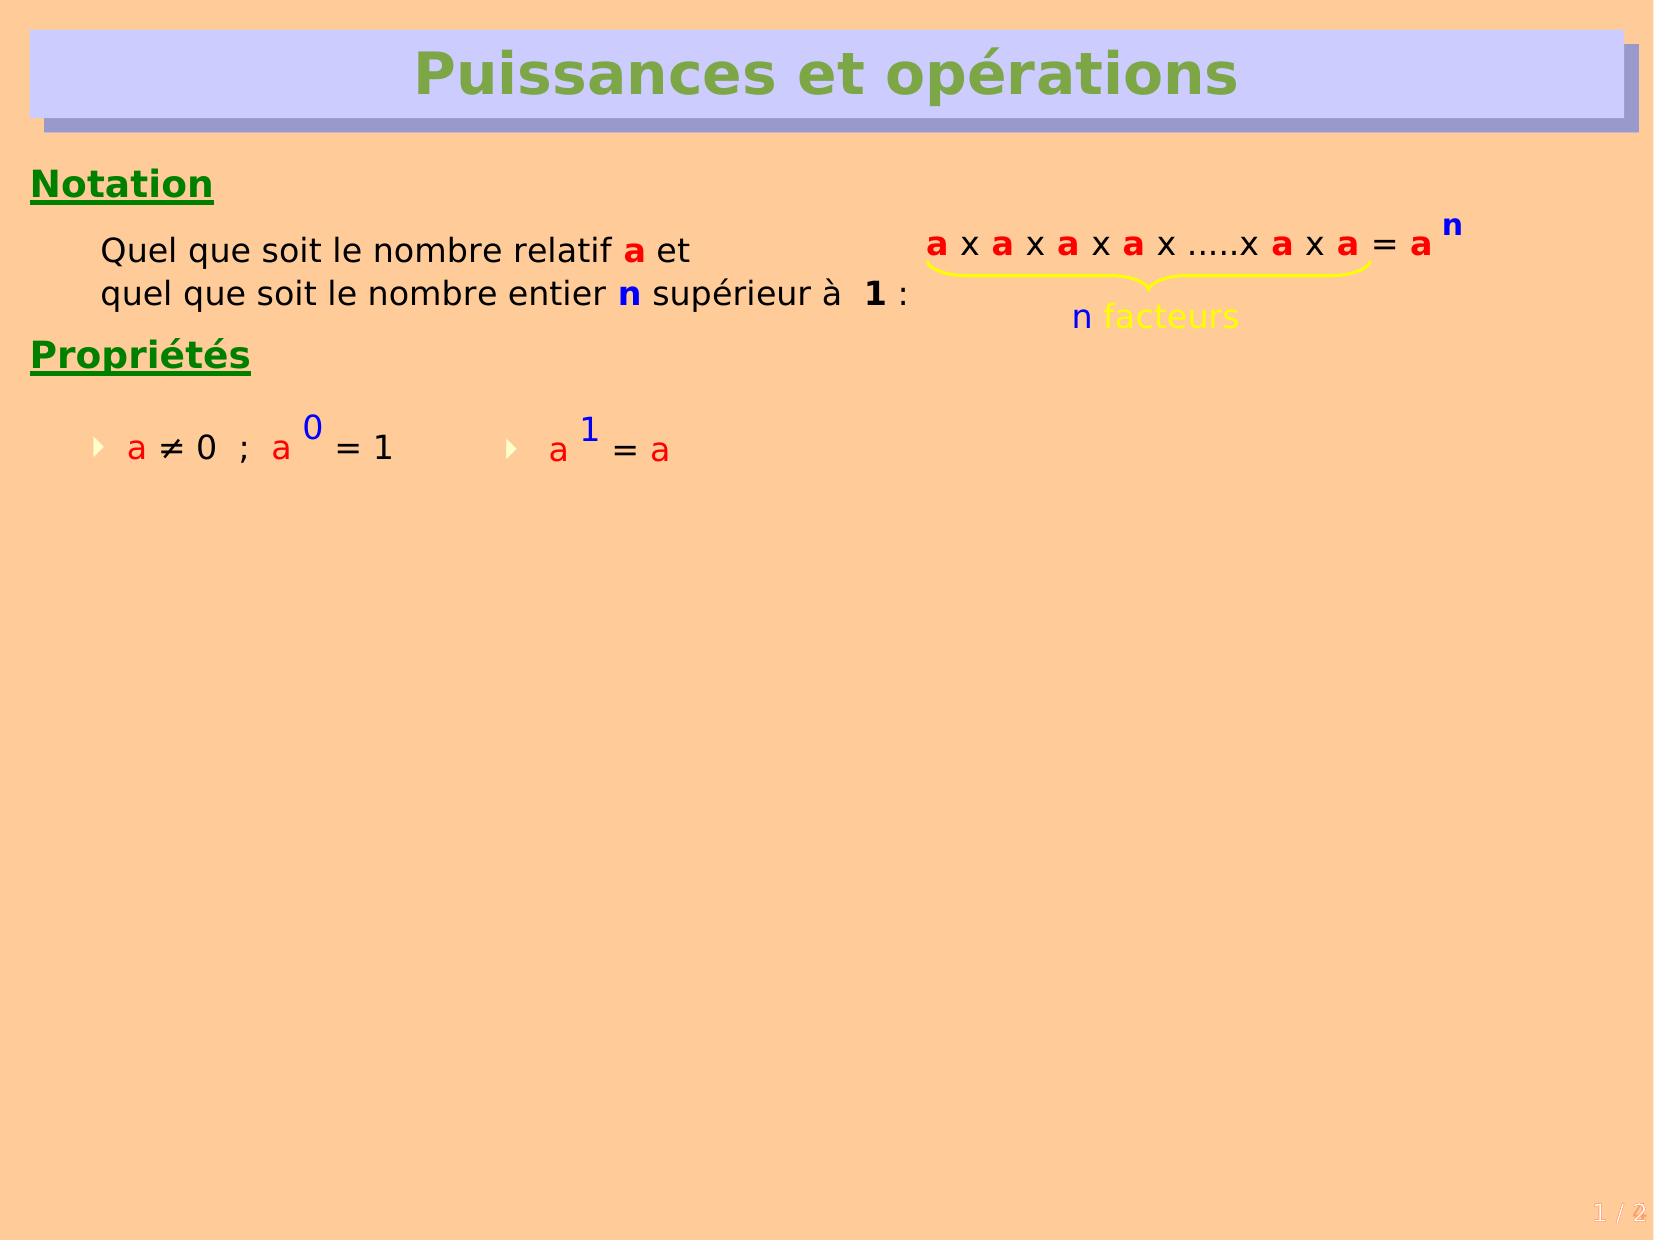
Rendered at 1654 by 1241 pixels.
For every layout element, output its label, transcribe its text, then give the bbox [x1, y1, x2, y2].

text_box a x a x a x a x .....x a x a = a n [925, 207, 1472, 264]
text_box Propriétés [29, 333, 252, 378]
text_box Notation [29, 162, 215, 207]
title Puissances et opérations [29, 29, 1625, 119]
text_box  a ≠ 0 ; a 0 = 1 [84, 408, 404, 470]
text_box  a 1 = a [496, 410, 670, 472]
text_box n facteurs [1071, 297, 1241, 337]
text_box quel que soit le nombre entier n supérieur à 1 : [100, 274, 910, 314]
text_box Quel que soit le nombre relatif a et [100, 224, 691, 274]
text_box 1 / 2 [1591, 1198, 1649, 1235]
